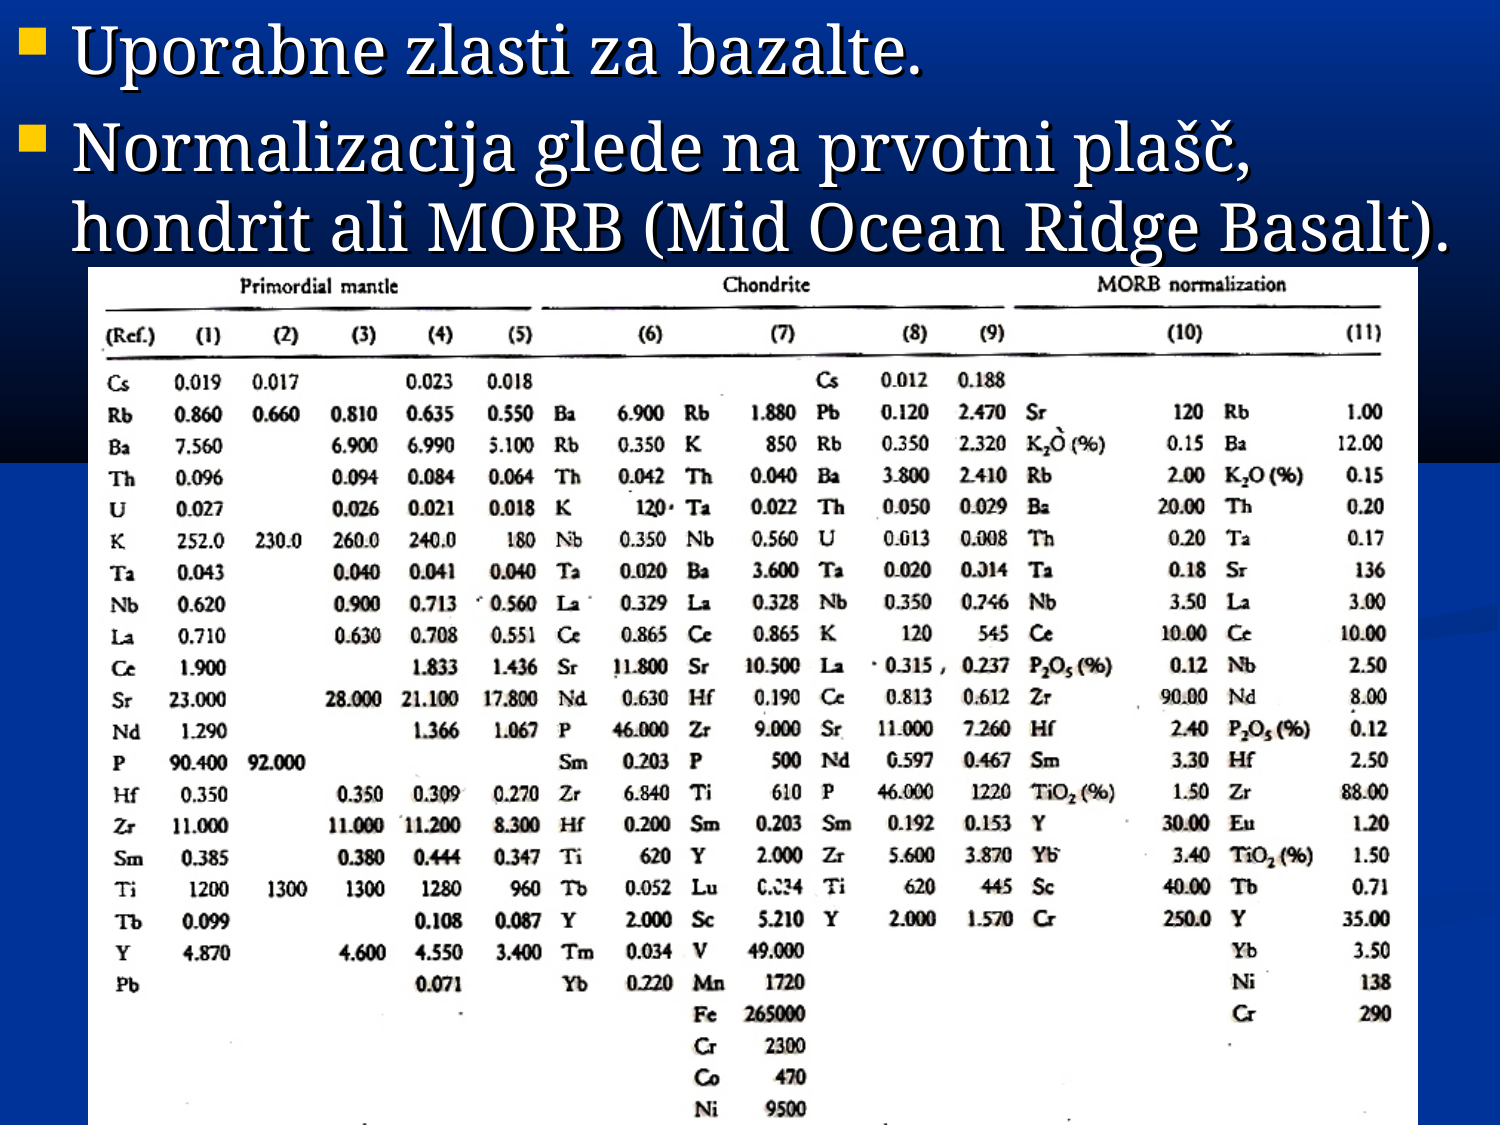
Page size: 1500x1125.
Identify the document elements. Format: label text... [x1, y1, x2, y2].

picture [88, 267, 1418, 1125]
list Uporabne zlasti za bazalte. Normalizacija glede na prvotni plašč, hondrit ali MORB (Mid Ocean Ridge Basalt). [0, 0, 1500, 1125]
